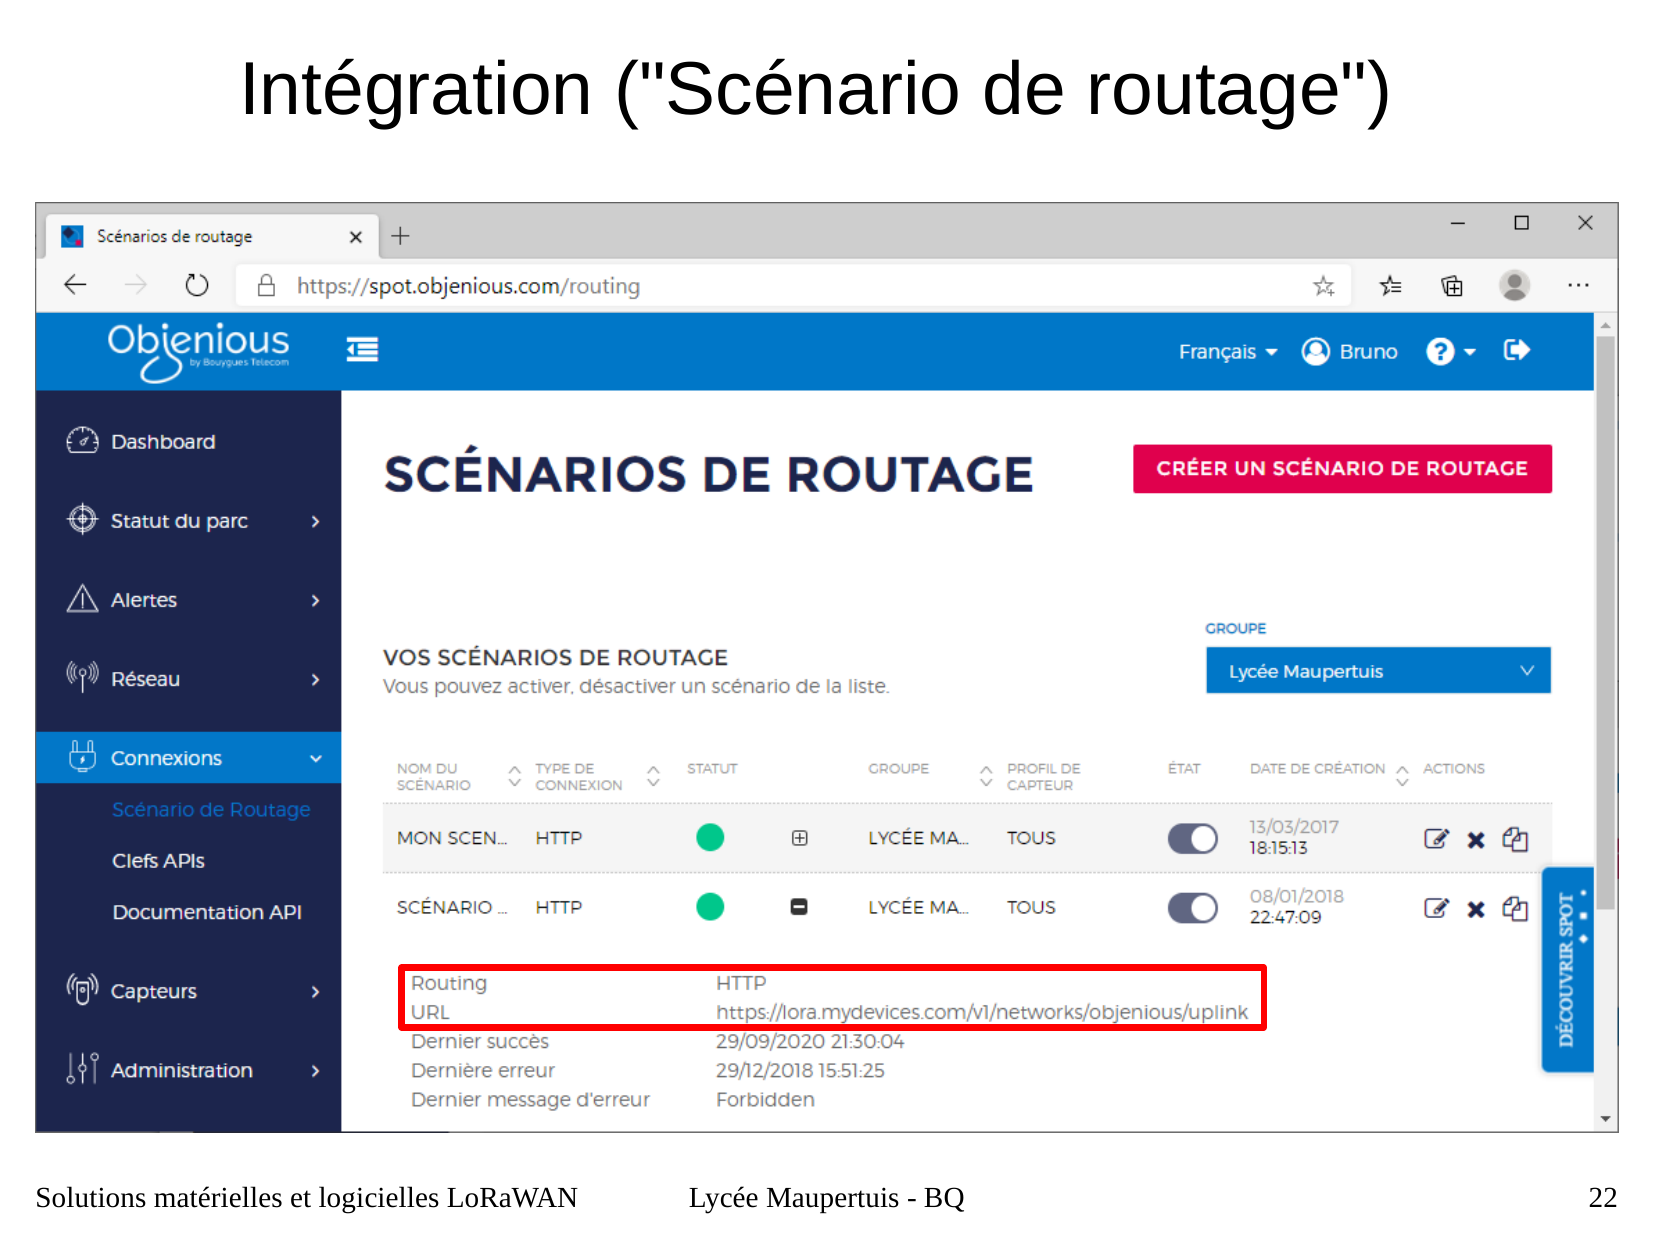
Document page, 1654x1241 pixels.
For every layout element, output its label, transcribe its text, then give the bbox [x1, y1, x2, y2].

title Intégration ("Scénario de routage") [35, 35, 1619, 142]
picture [35, 202, 1619, 1133]
